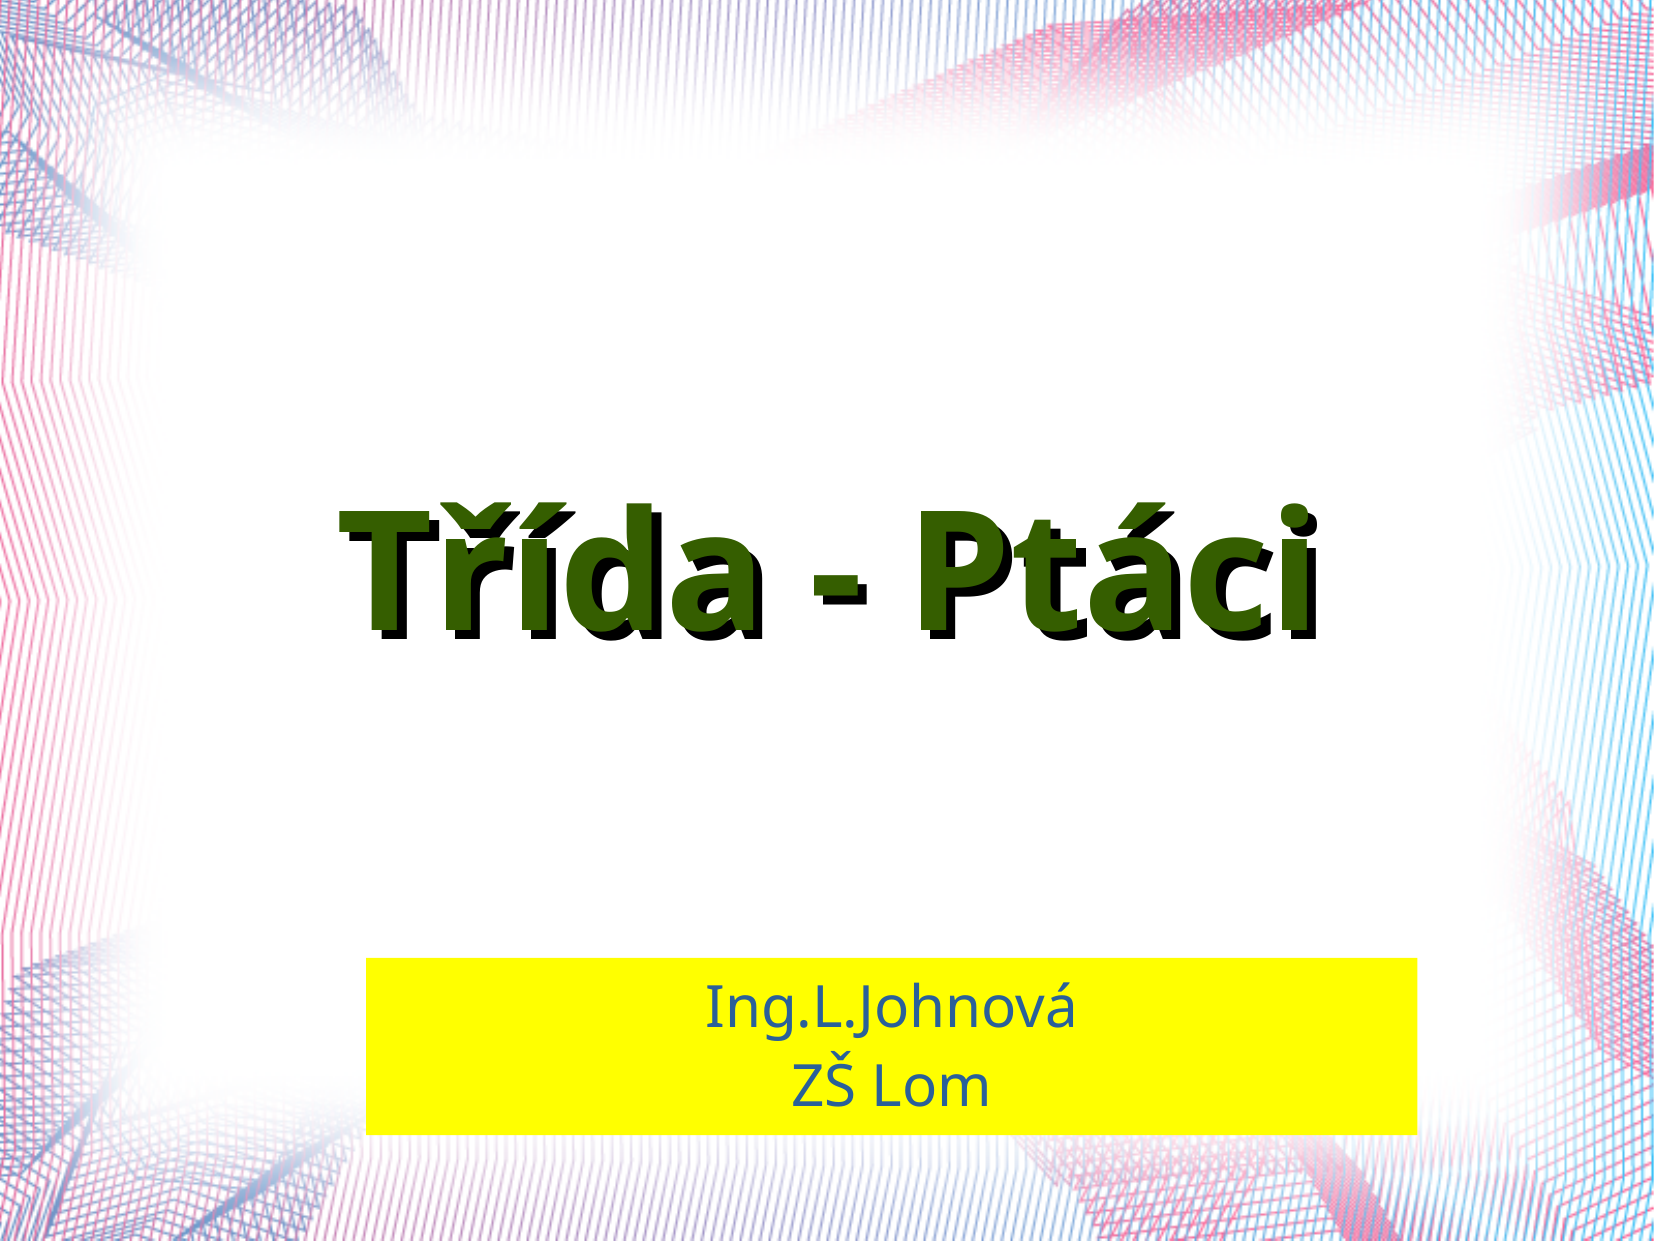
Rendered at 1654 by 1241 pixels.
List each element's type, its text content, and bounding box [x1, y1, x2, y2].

text_box Ing.L.Johnová ZŠ Lom [366, 957, 1418, 1136]
title Třída - Ptáci [53, 331, 1605, 797]
